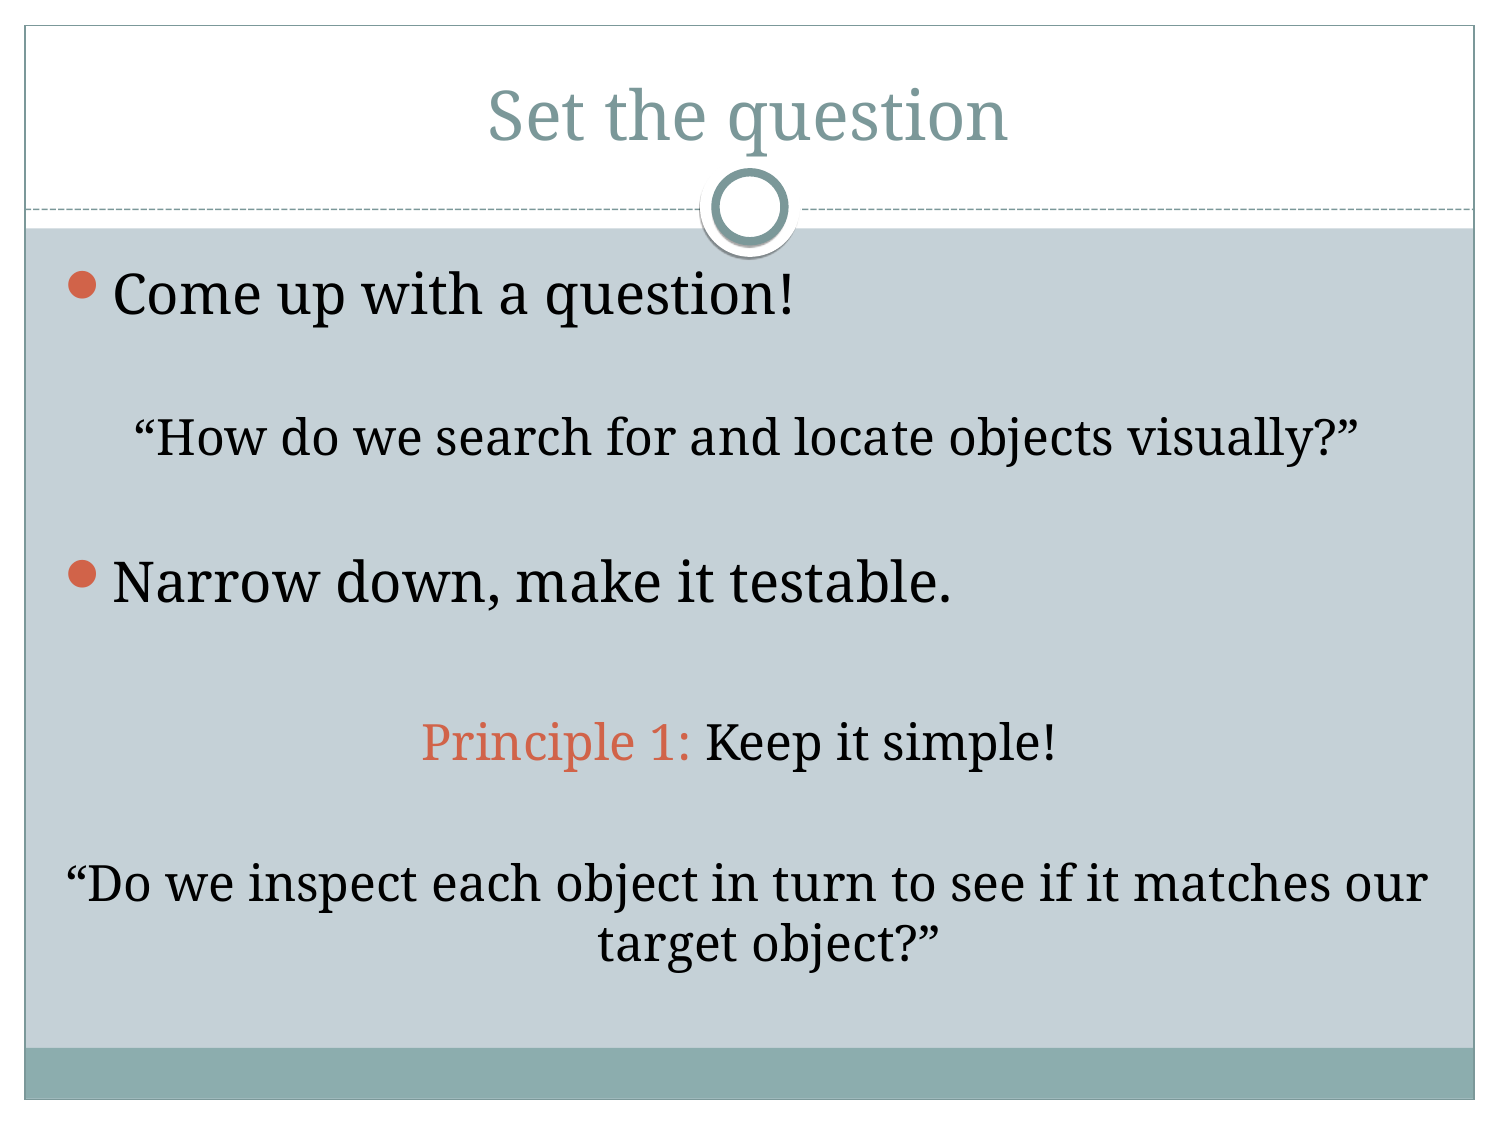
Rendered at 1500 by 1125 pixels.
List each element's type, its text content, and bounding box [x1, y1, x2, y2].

list Come up with a question! “How do we search for and locate objects visually?” Narrow down, make it testable. Principle 1: Keep it simple! “Do we inspect each object in turn to see if it matches our target object?” [49, 250, 1445, 1001]
title Set the question [49, 37, 1450, 162]
